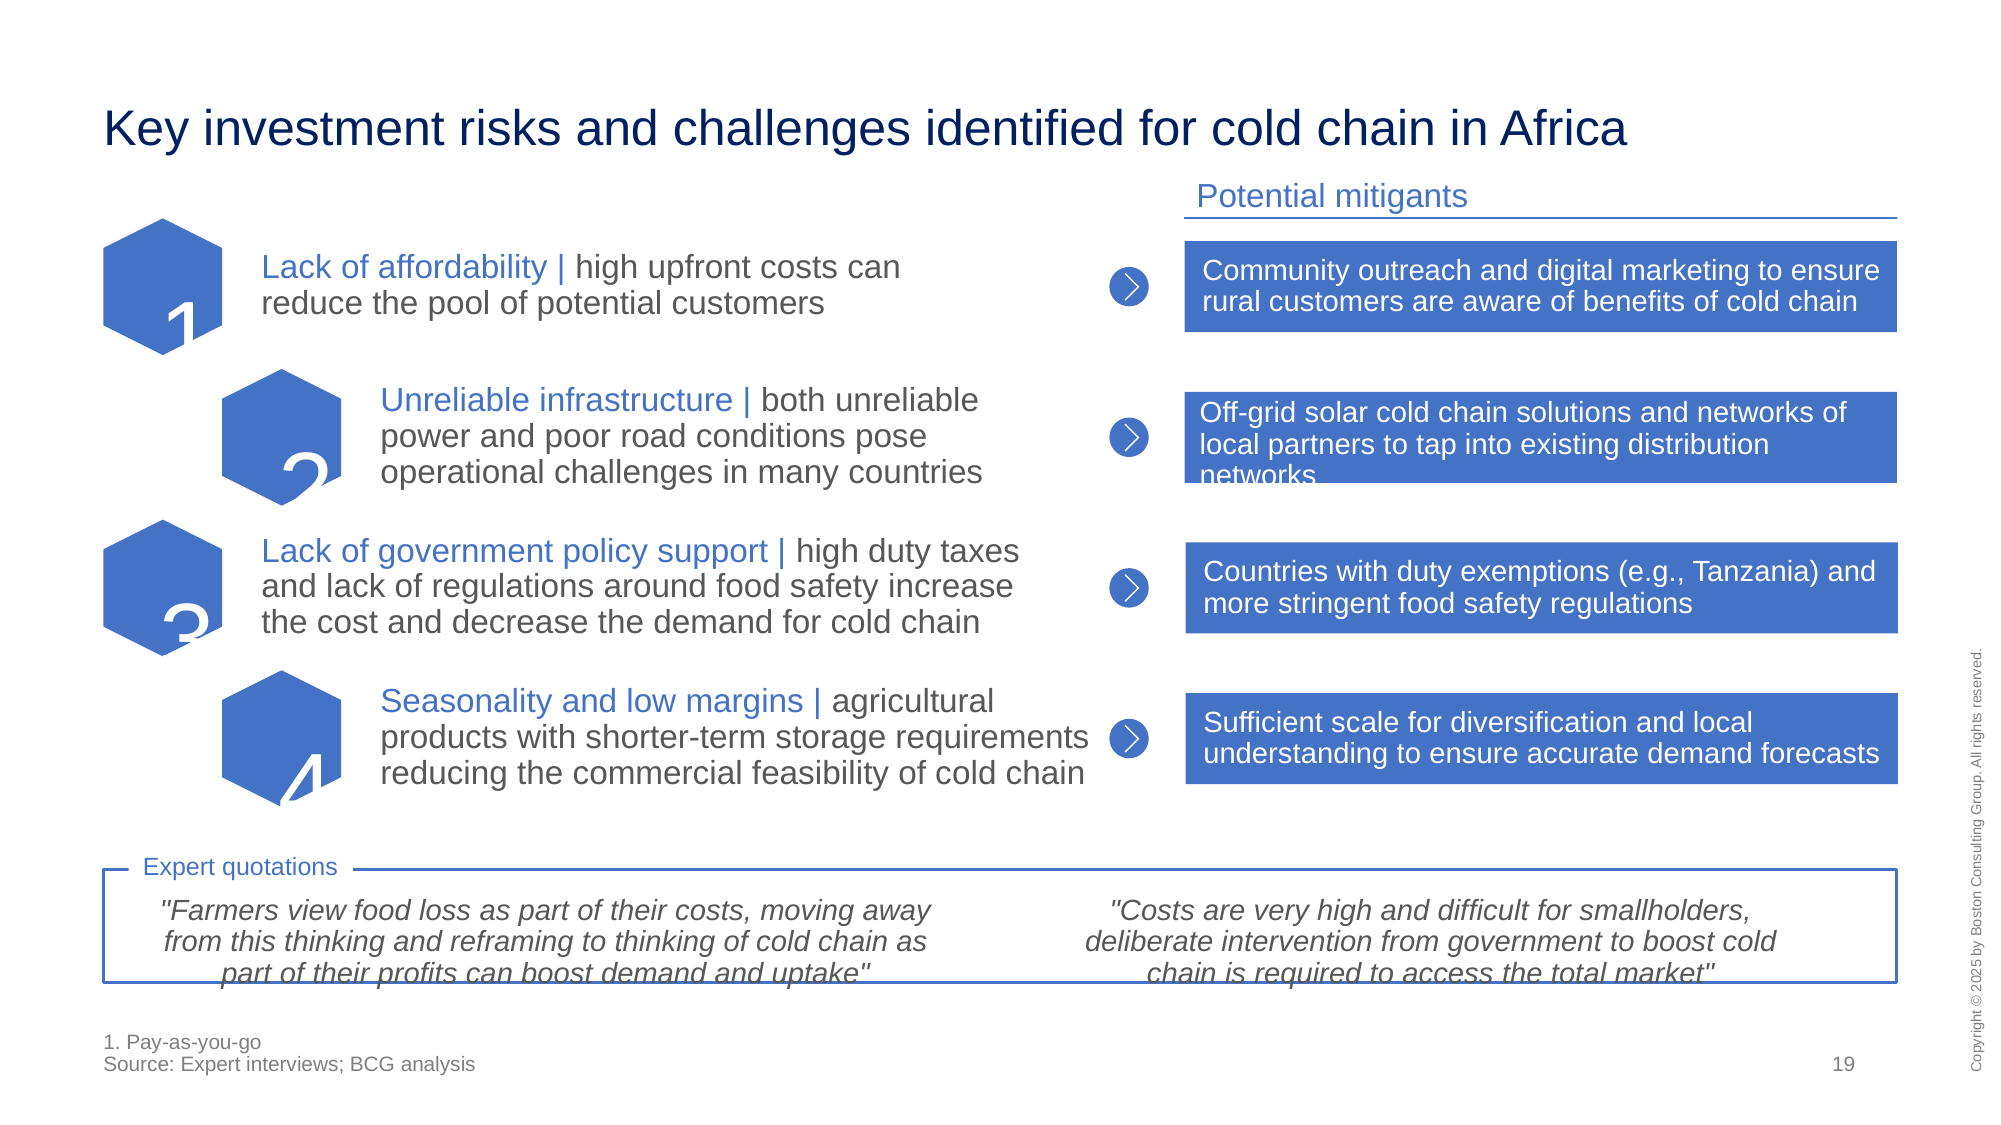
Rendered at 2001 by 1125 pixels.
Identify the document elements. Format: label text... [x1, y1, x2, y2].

text_box Community outreach and digital marketing to ensure rural customers are aware of benefits of cold chain [1184, 241, 1897, 333]
text_box Potential mitigants [1184, 174, 1897, 217]
text_box [1110, 418, 1148, 457]
text_box Off-grid solar cold chain solutions and networks of local partners to tap into existing distribution networks [1184, 391, 1897, 483]
text_box 2 [222, 368, 342, 506]
text_box 1. Pay-as-you-go Source: Expert interviews; BCG analysis [103, 1031, 1585, 1076]
text_box 1 [103, 218, 223, 356]
text_box 3 [103, 519, 223, 657]
text_box Lack of government policy support | high duty taxes and lack of regulations around food safety increase the cost and decrease the demand for cold chain [255, 527, 1044, 649]
text_box Key investment risks and challenges identified for cold chain in Africa [103, 102, 1822, 157]
text_box [1110, 568, 1148, 607]
text_box Expert quotations [128, 847, 353, 887]
text_box "Farmers view food loss as part of their costs, moving away from this thinking and reframing to thinking of cold chain as part of their profits can boost demand and uptake" [156, 895, 936, 958]
text_box Sufficient scale for diversification and local understanding to ensure accurate demand forecasts [1185, 693, 1898, 785]
text_box [1110, 719, 1148, 758]
text_box Countries with duty exemptions (e.g., Tanzania) and more stringent food safety regulations [1185, 542, 1898, 634]
text_box "Costs are very high and difficult for smallholders, deliberate intervention from government to boost cold chain is required to access the total market" [1077, 895, 1786, 958]
text_box Seasonality and low margins | agricultural products with shorter-term storage requirements reducing the commercial feasibility of cold chain [374, 677, 1102, 800]
text_box Unreliable infrastructure | both unreliable power and poor road conditions pose operational challenges in many countries [374, 376, 1044, 498]
text_box Lack of affordability | high upfront costs can reduce the pool of potential customers [255, 244, 1000, 330]
text_box 4 [222, 670, 342, 807]
text_box 4 [289, 765, 313, 800]
text_box [1110, 267, 1148, 306]
